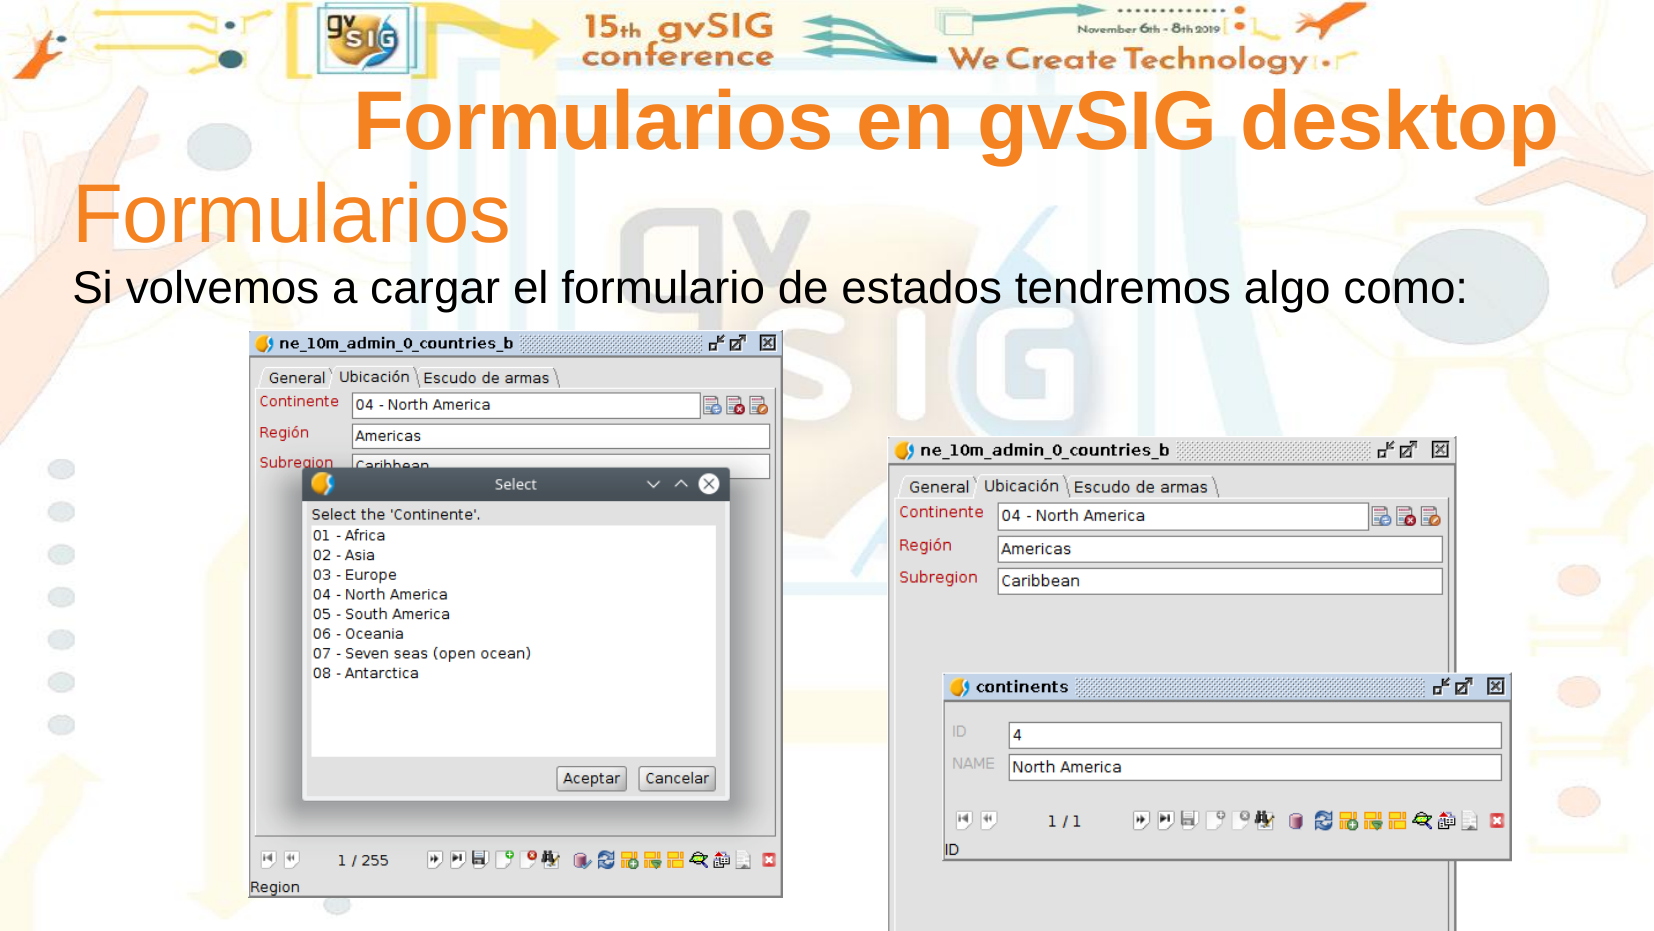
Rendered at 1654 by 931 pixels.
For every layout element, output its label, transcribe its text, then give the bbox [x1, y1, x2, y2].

title Formularios en gvSIG desktop [72, 73, 1561, 167]
title Formularios [72, 167, 1561, 254]
picture [0, 0, 1654, 931]
text_box Si volvemos a cargar el formulario de estados tendremos algo como: [36, 254, 1619, 644]
